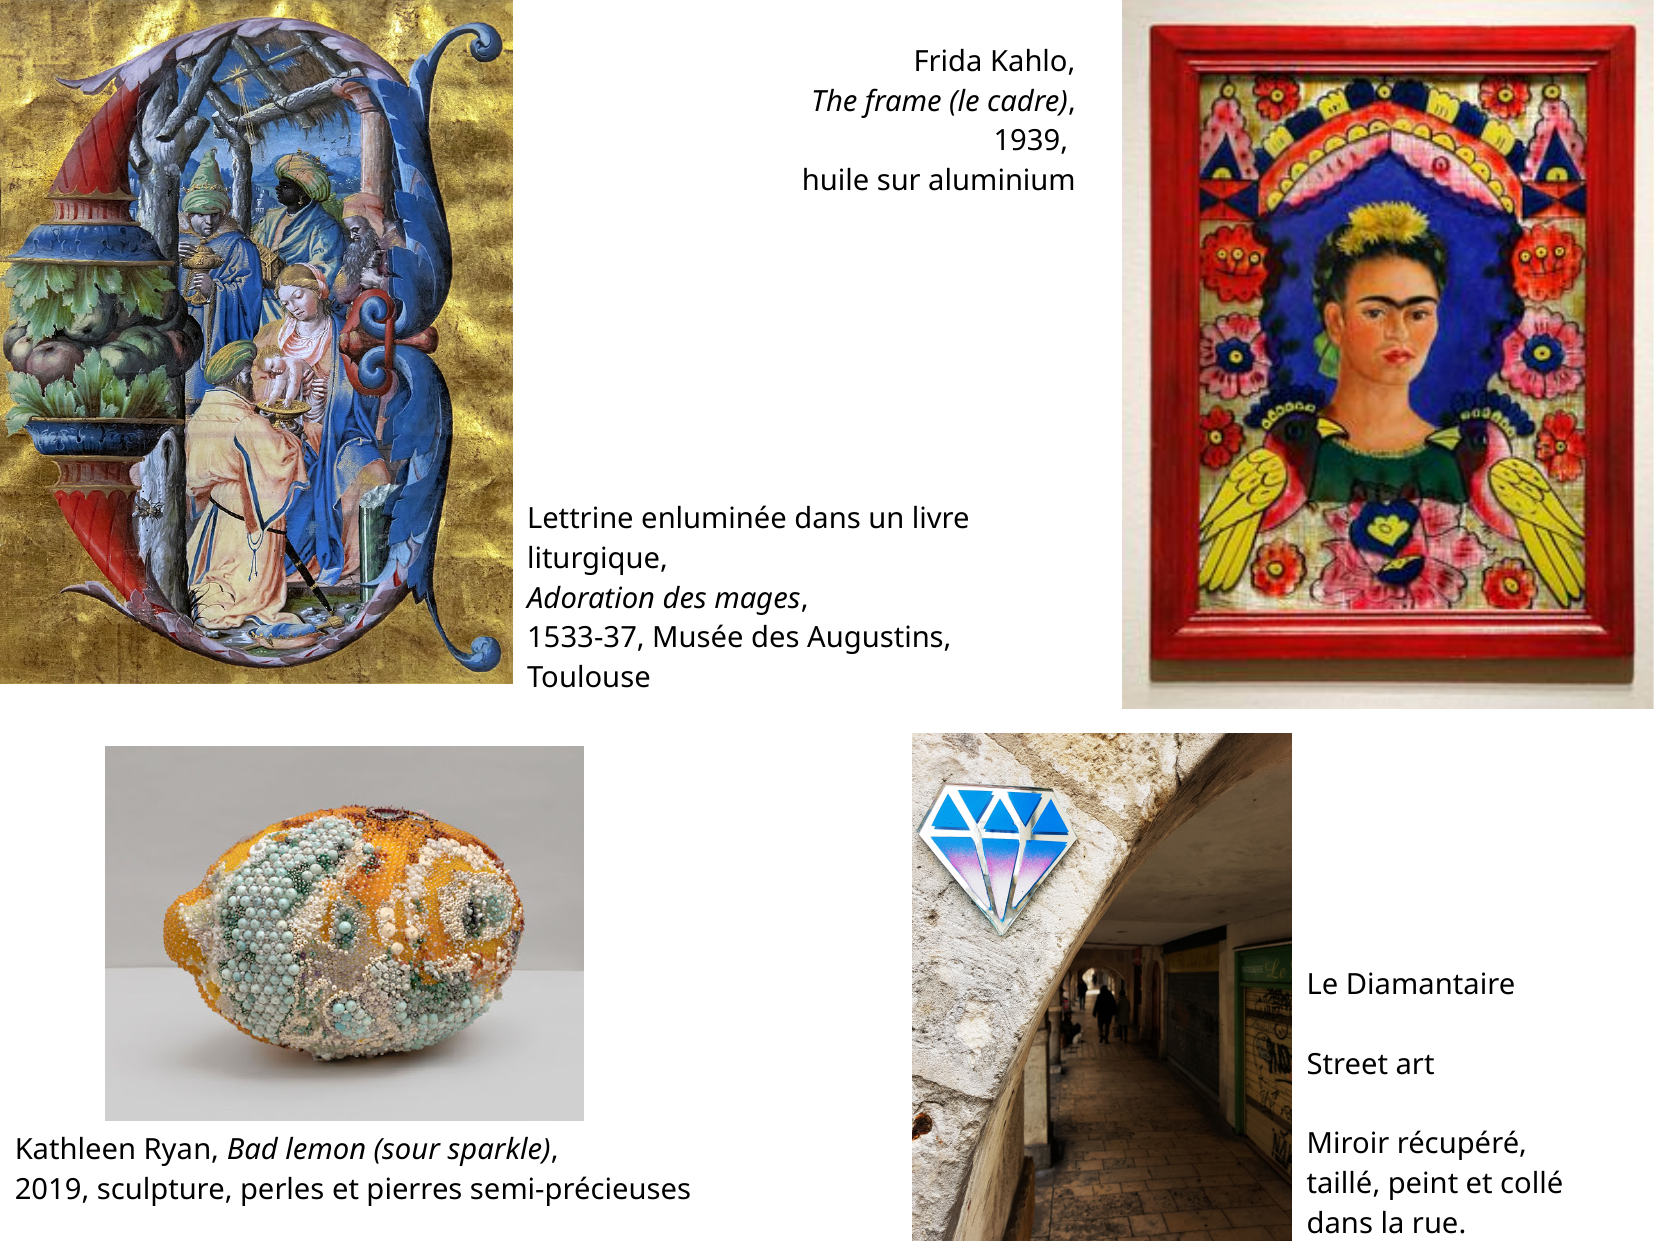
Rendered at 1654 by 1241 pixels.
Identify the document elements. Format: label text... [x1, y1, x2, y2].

picture [912, 733, 1292, 1241]
picture [0, 0, 513, 684]
picture [1122, 0, 1654, 709]
text_box Kathleen Ryan, Bad lemon (sour sparkle), 2019, sculpture, perles et pierres semi-précieuses [0, 1120, 912, 1208]
picture [105, 746, 584, 1120]
text_box [1210, 206, 1565, 264]
text_box Frida Kahlo, The frame (le cadre), 1939, huile sur aluminium [786, 32, 1142, 191]
text_box Le Diamantaire Street art Miroir récupéré, taillé, peint et collé dans la rue. [1291, 956, 1621, 1222]
text_box Lettrine enluminée dans un livre liturgique, Adoration des mages, 1533-37, Musée des Augustins, Toulouse [512, 490, 992, 684]
